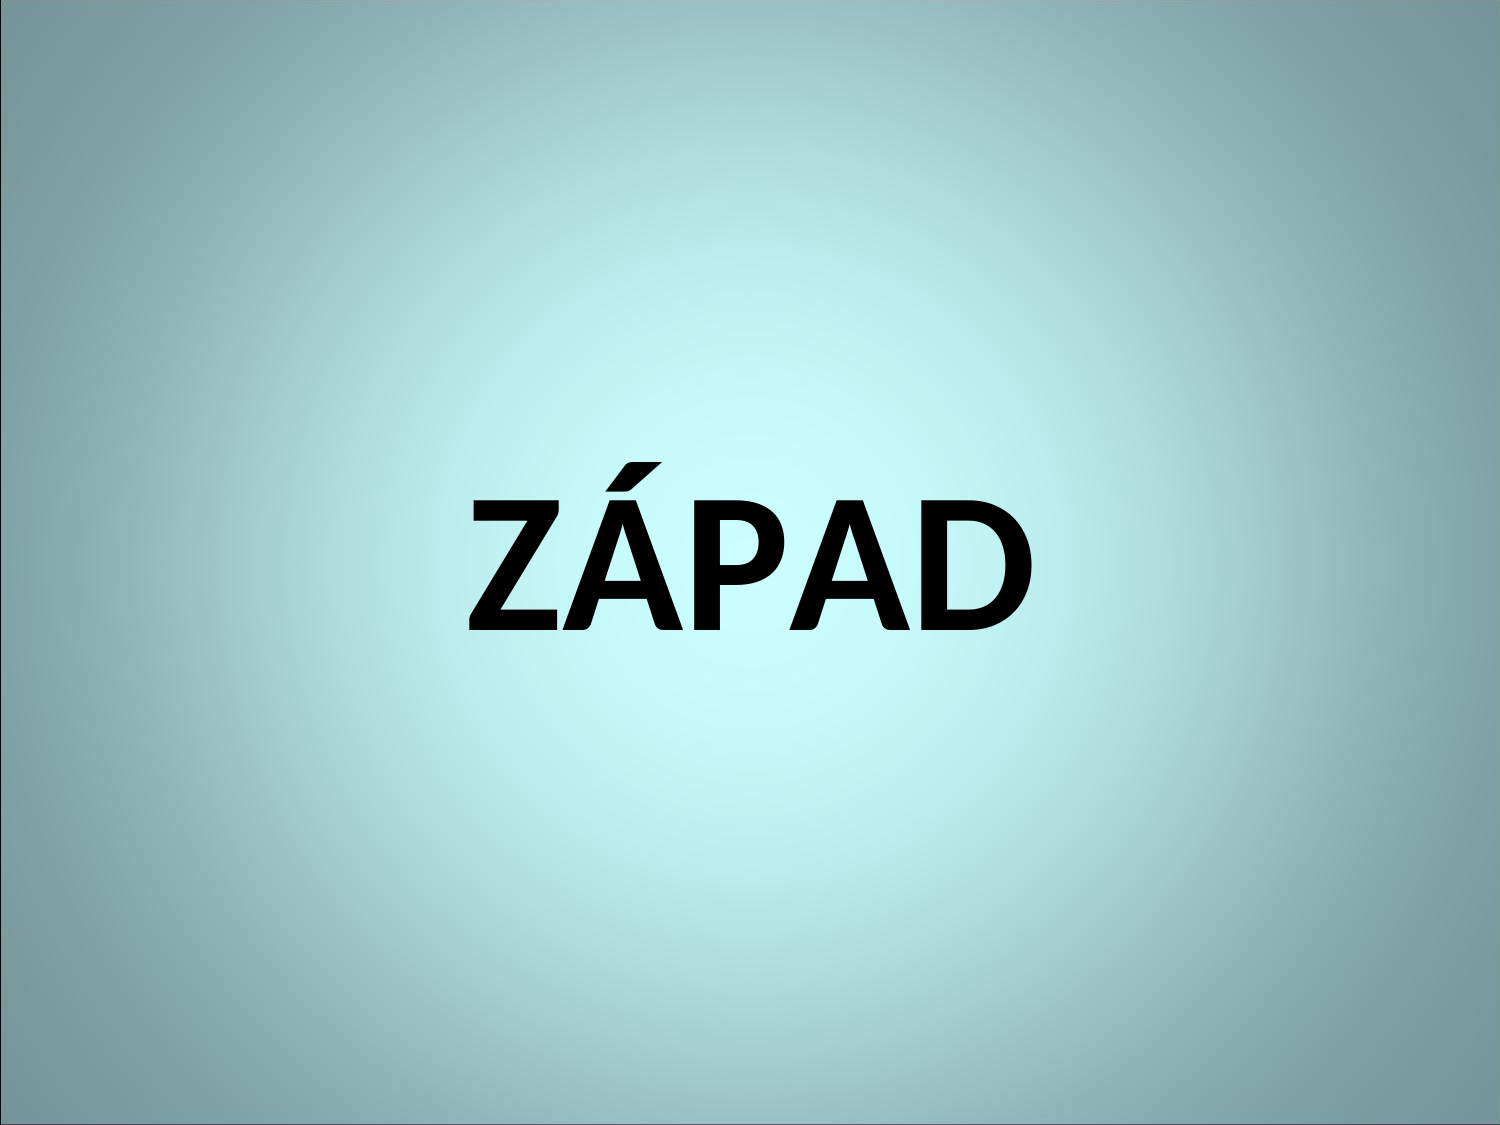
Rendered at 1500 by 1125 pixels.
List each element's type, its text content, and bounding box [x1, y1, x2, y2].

title ZÁPAD [76, 422, 1427, 678]
picture [0, 0, 1500, 1125]
